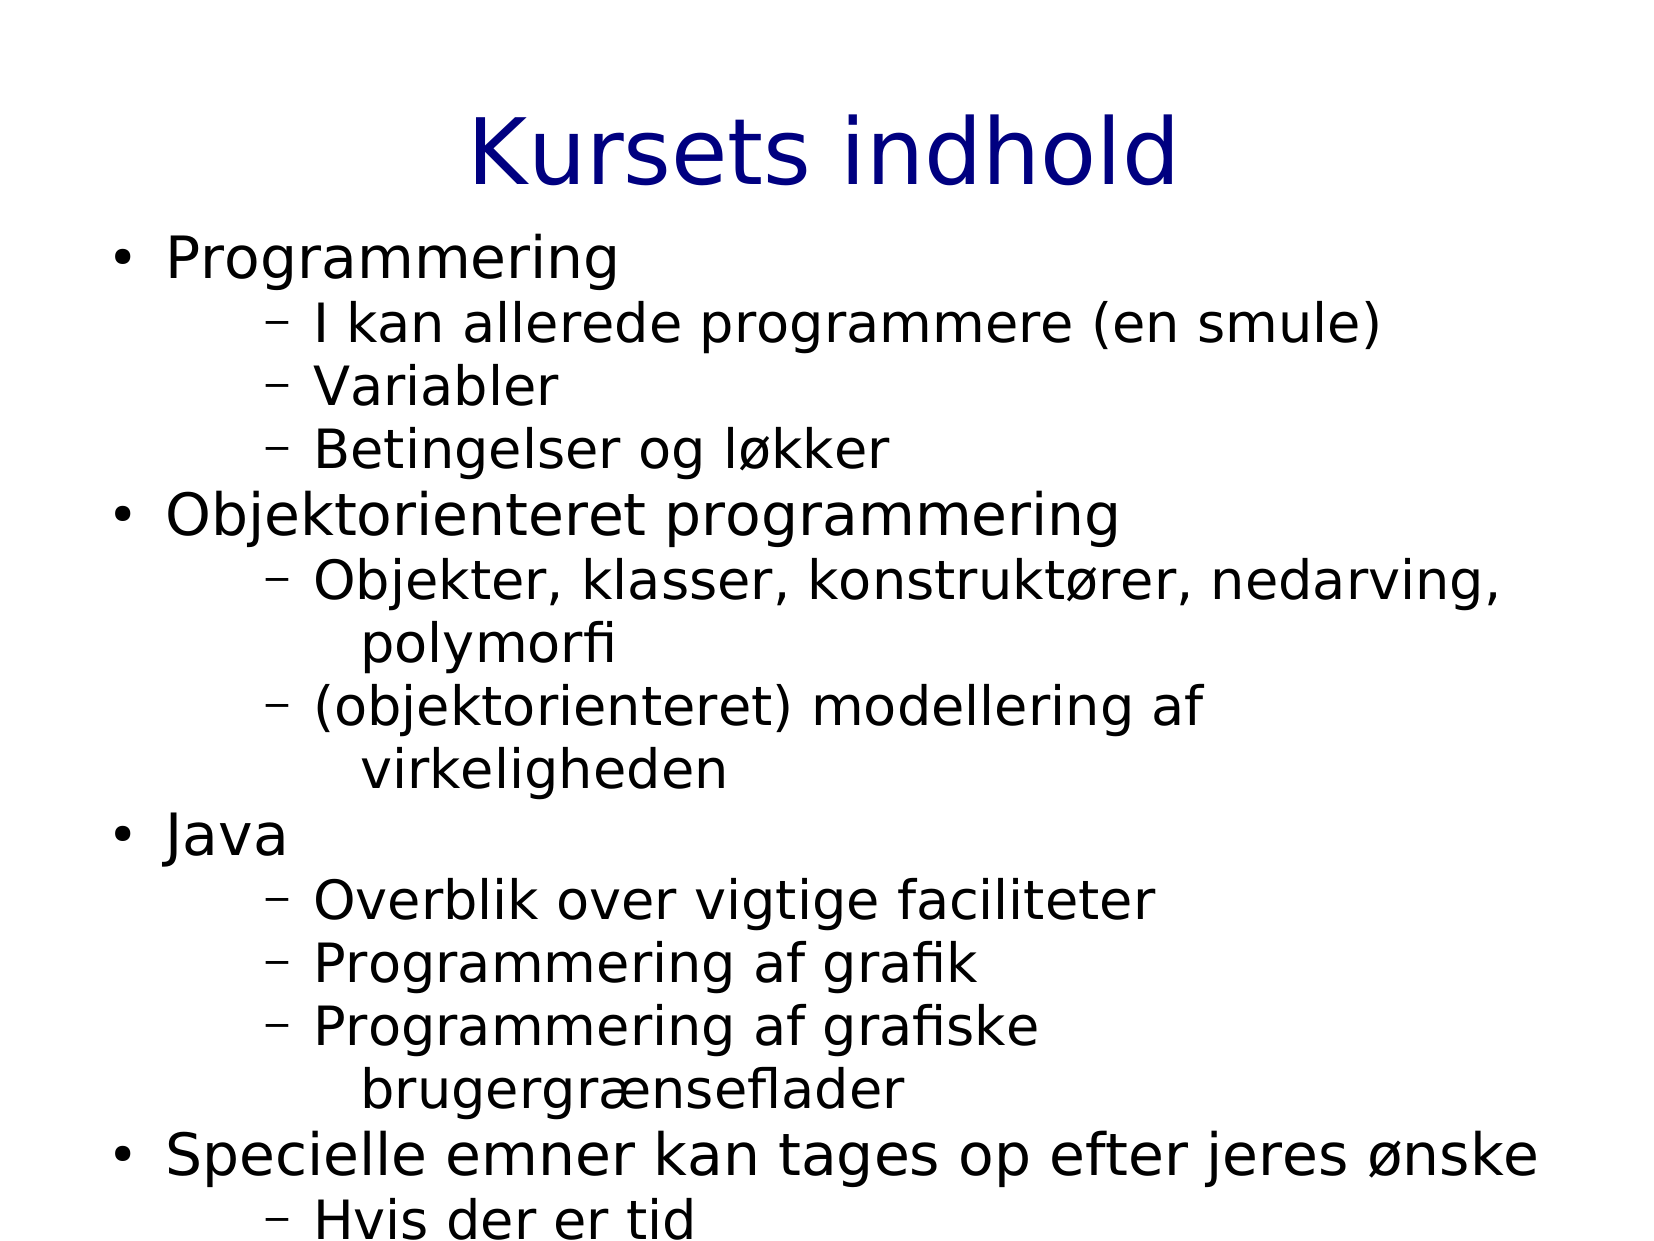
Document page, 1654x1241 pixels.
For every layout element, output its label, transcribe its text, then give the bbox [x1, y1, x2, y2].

list Programmering I kan allerede programmere (en smule) Variabler Betingelser og løkker Objektorienteret programmering Objekter, klasser, konstruktører, nedarving, polymorfi (objektorienteret) modellering af virkeligheden Java Overblik over vigtige faciliteter Programmering af grafik Programmering af grafiske brugergrænseflader Specielle emner kan tages op efter jeres ønske Hvis der er tid [76, 224, 1573, 1127]
title Kursets indhold [30, 49, 1620, 257]
